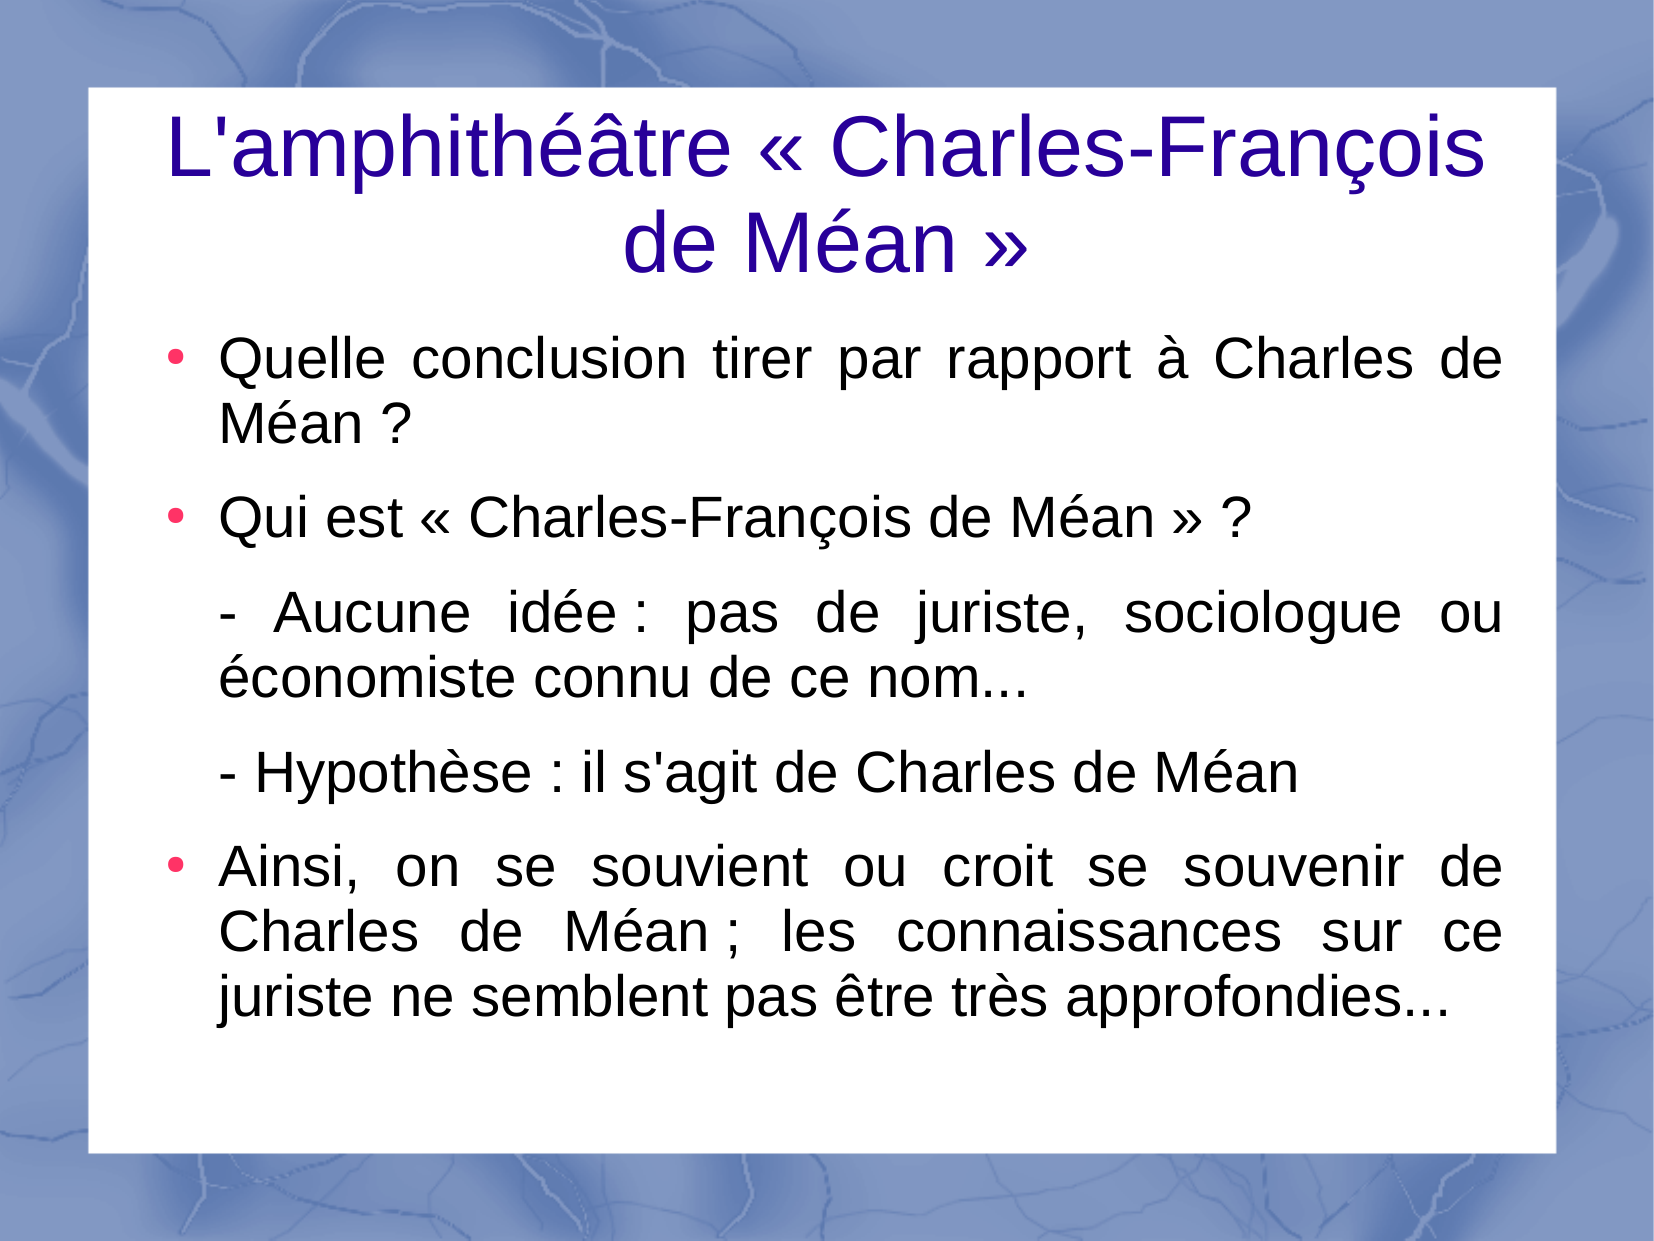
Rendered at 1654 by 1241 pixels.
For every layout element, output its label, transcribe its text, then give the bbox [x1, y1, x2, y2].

list Quelle conclusion tirer par rapport à Charles de Méan ? Qui est « Charles-François de Méan » ? - Aucune idée : pas de juriste, sociologue ou économiste connu de ce nom... - Hypothèse : il s'agit de Charles de Méan Ainsi, on se souvient ou croit se souvenir de Charles de Méan ; les connaissances sur ce juriste ne semblent pas être très approfondies... [147, 325, 1506, 1031]
title L'amphithéâtre « Charles-François de Méan » [118, 90, 1536, 298]
picture [0, 0, 1654, 1241]
